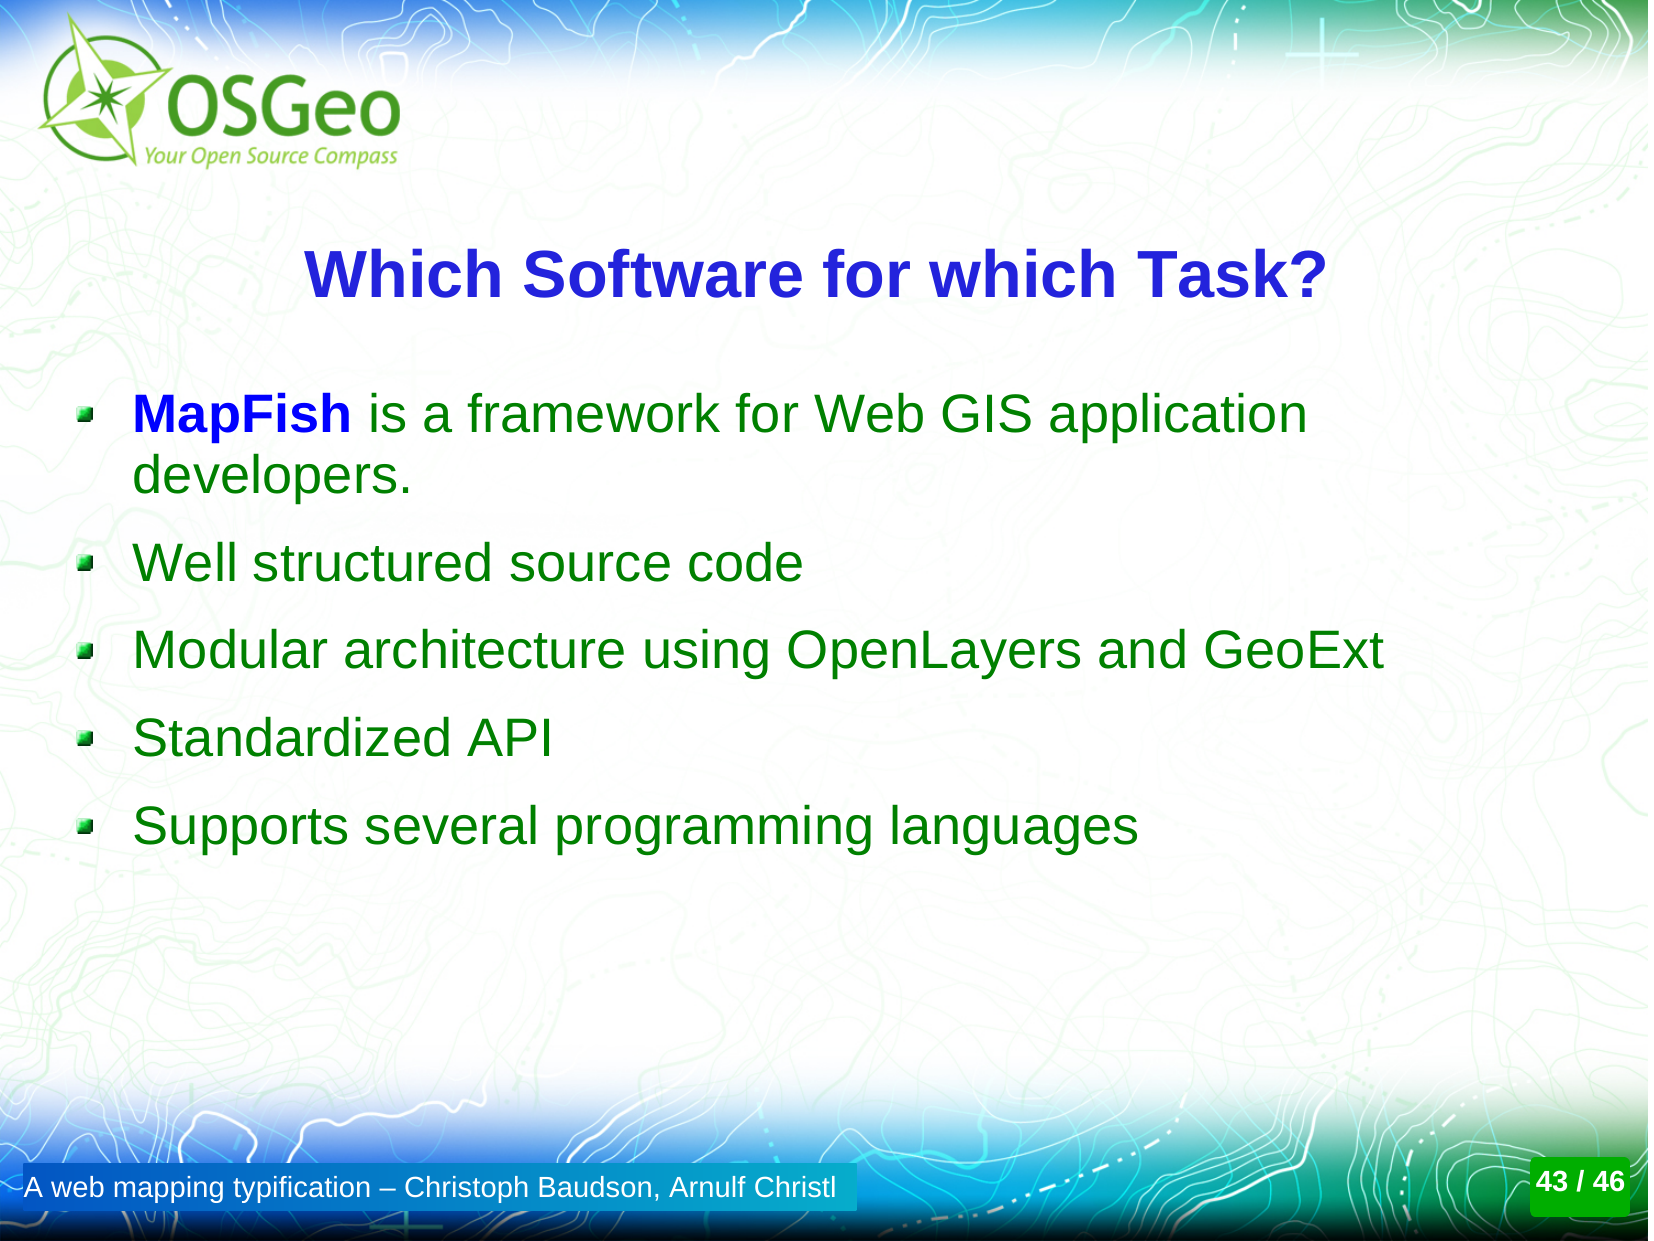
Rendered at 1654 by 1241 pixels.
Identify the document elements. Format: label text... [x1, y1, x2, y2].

title Which Software for which Task? [82, 200, 1571, 349]
list MapFish is a framework for Web GIS application developers. Well structured source code Modular architecture using OpenLayers and GeoExt Standardized API Supports several programming languages [76, 383, 1565, 1123]
picture [0, 0, 1648, 1241]
